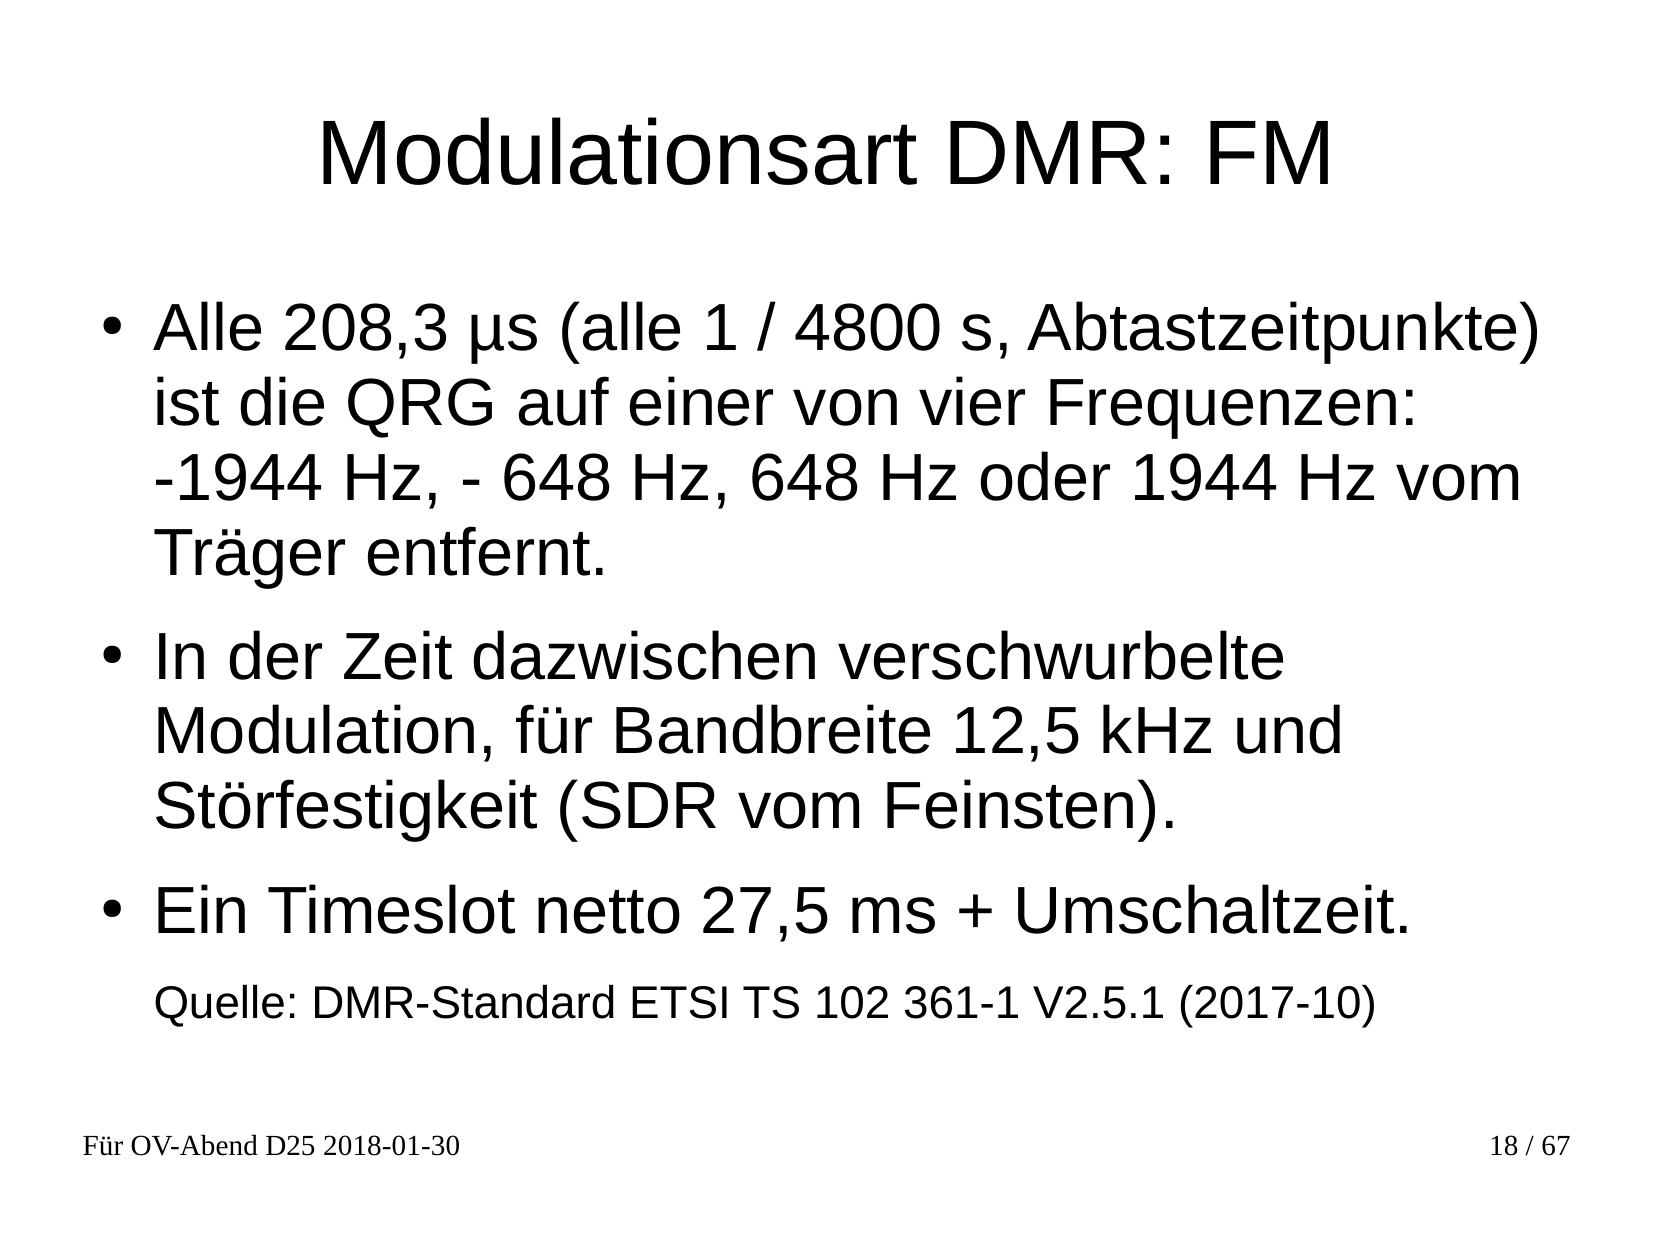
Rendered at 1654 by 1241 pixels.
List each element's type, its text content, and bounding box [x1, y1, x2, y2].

title Modulationsart DMR: FM [82, 49, 1571, 257]
list Alle 208,3 µs (alle 1 / 4800 s, Abtastzeitpunkte) ist die QRG auf einer von vier Frequenzen: -1944 Hz, - 648 Hz, 648 Hz oder 1944 Hz vom Träger entfernt. In der Zeit dazwischen verschwurbelte Modulation, für Bandbreite 12,5 kHz und Störfestigkeit (SDR vom Feinsten). Ein Timeslot netto 27,5 ms + Umschaltzeit. Quelle: DMR-Standard ETSI TS 102 361-1 V2.5.1 (2017-10) [82, 290, 1571, 1087]
